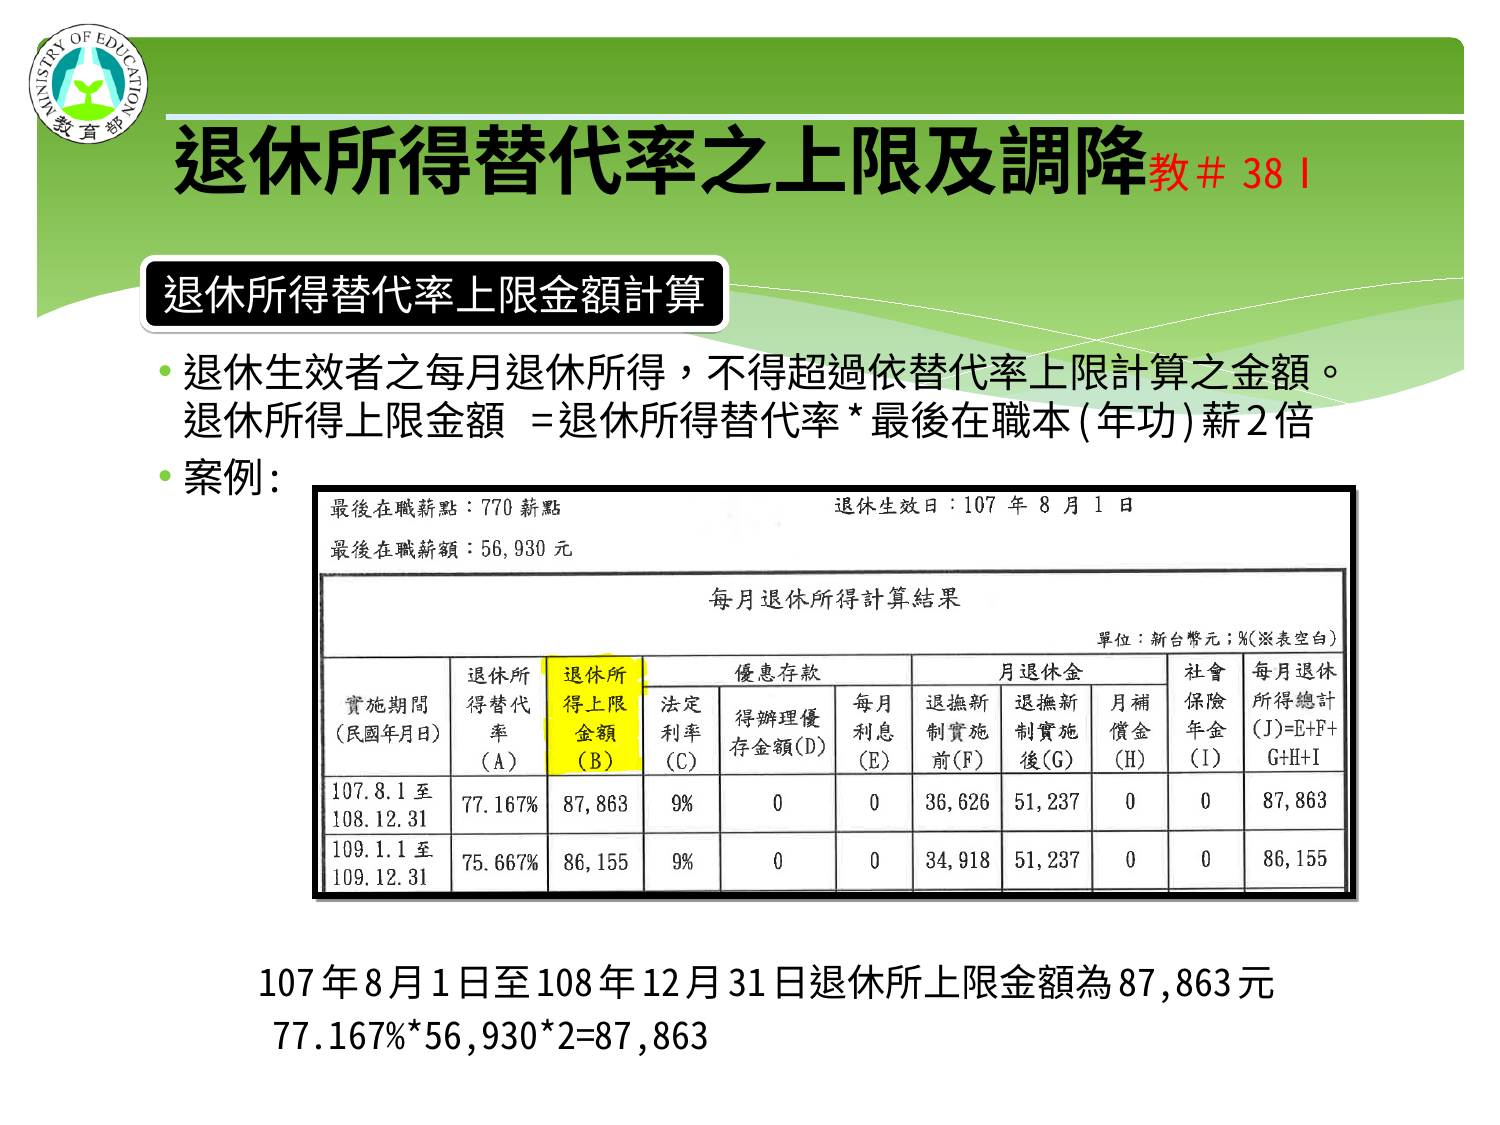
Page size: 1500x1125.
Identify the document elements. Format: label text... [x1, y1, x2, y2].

text_box 退休所得替代率上限金額計算 [142, 258, 727, 329]
picture [27, 22, 149, 145]
picture [317, 491, 1350, 893]
title 退休所得替代率之上限及調降教＃38Ⅰ [75, 55, 1425, 261]
list 退休生效者之每月退休所得，不得超過依替代率上限計算之金額。退休所得上限金額 =退休所得替代率*最後在職本(年功)薪2倍 案例: 107年8月1日至108年12月31日退休所上限金額為87,863元 77.167%*56,930*2=87,863 [143, 339, 1359, 1086]
